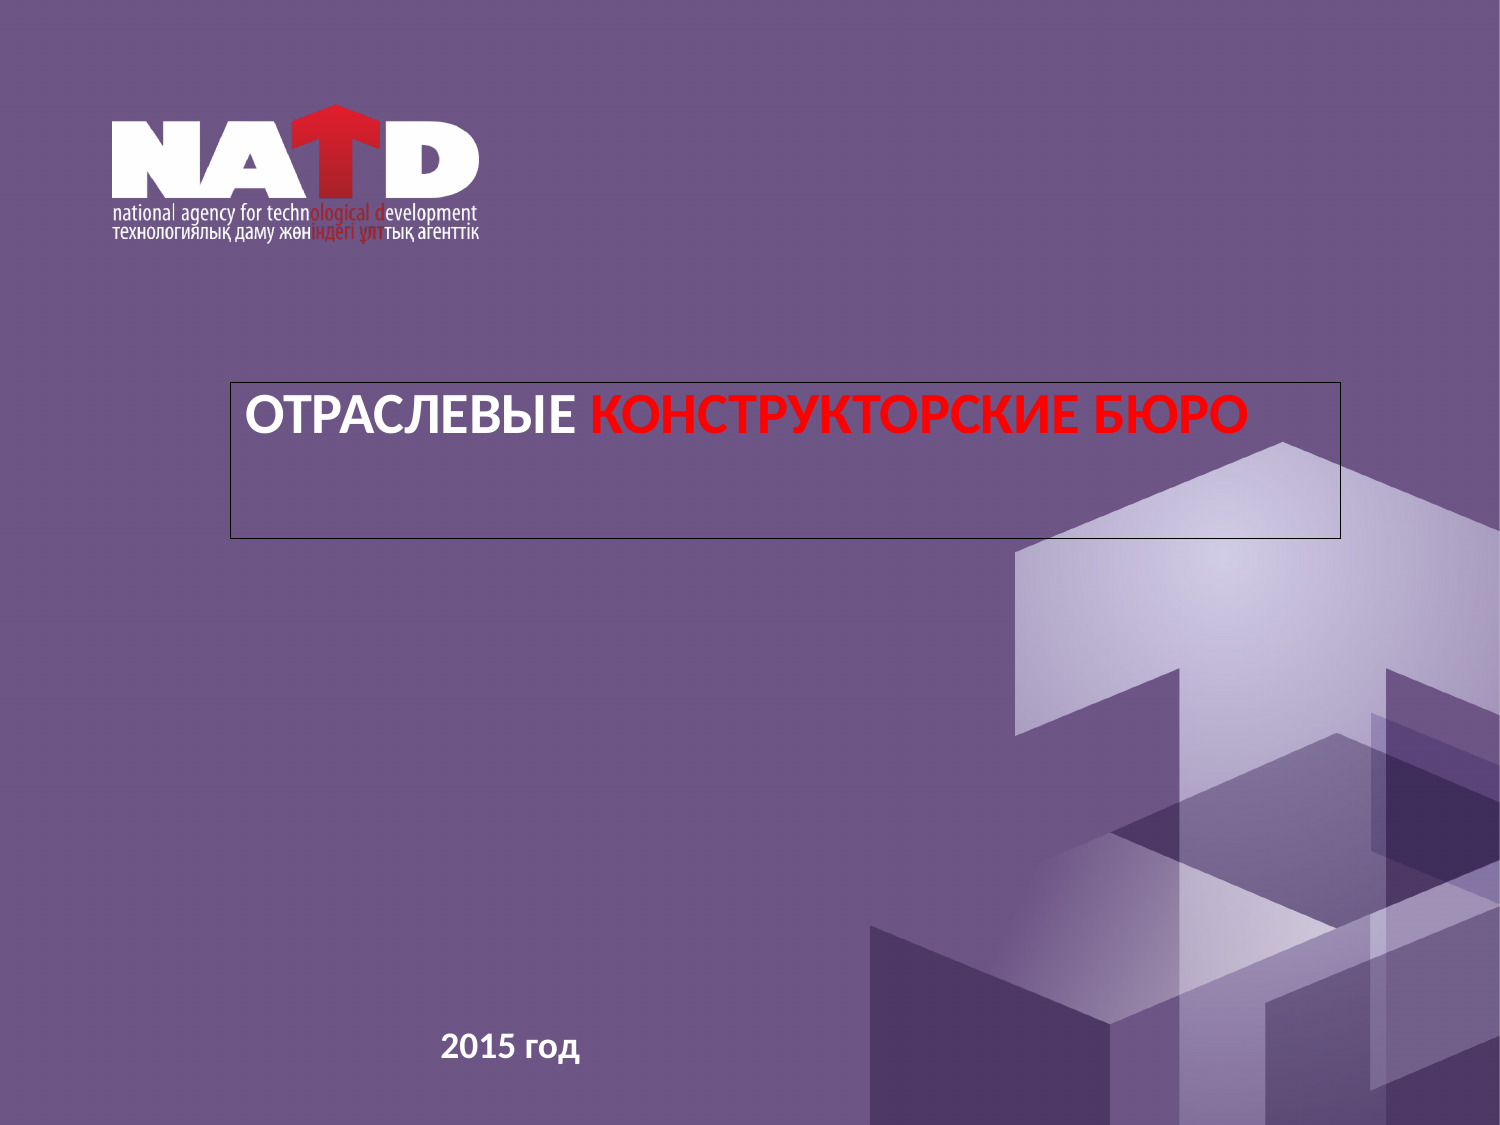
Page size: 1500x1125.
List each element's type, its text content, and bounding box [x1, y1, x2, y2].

text_box 2015 год [248, 1023, 772, 1094]
picture [0, 0, 1500, 1125]
text_box ОТРАСЛЕВЫЕ КОНСТРУКТОРСКИЕ БЮРО [230, 382, 1341, 539]
